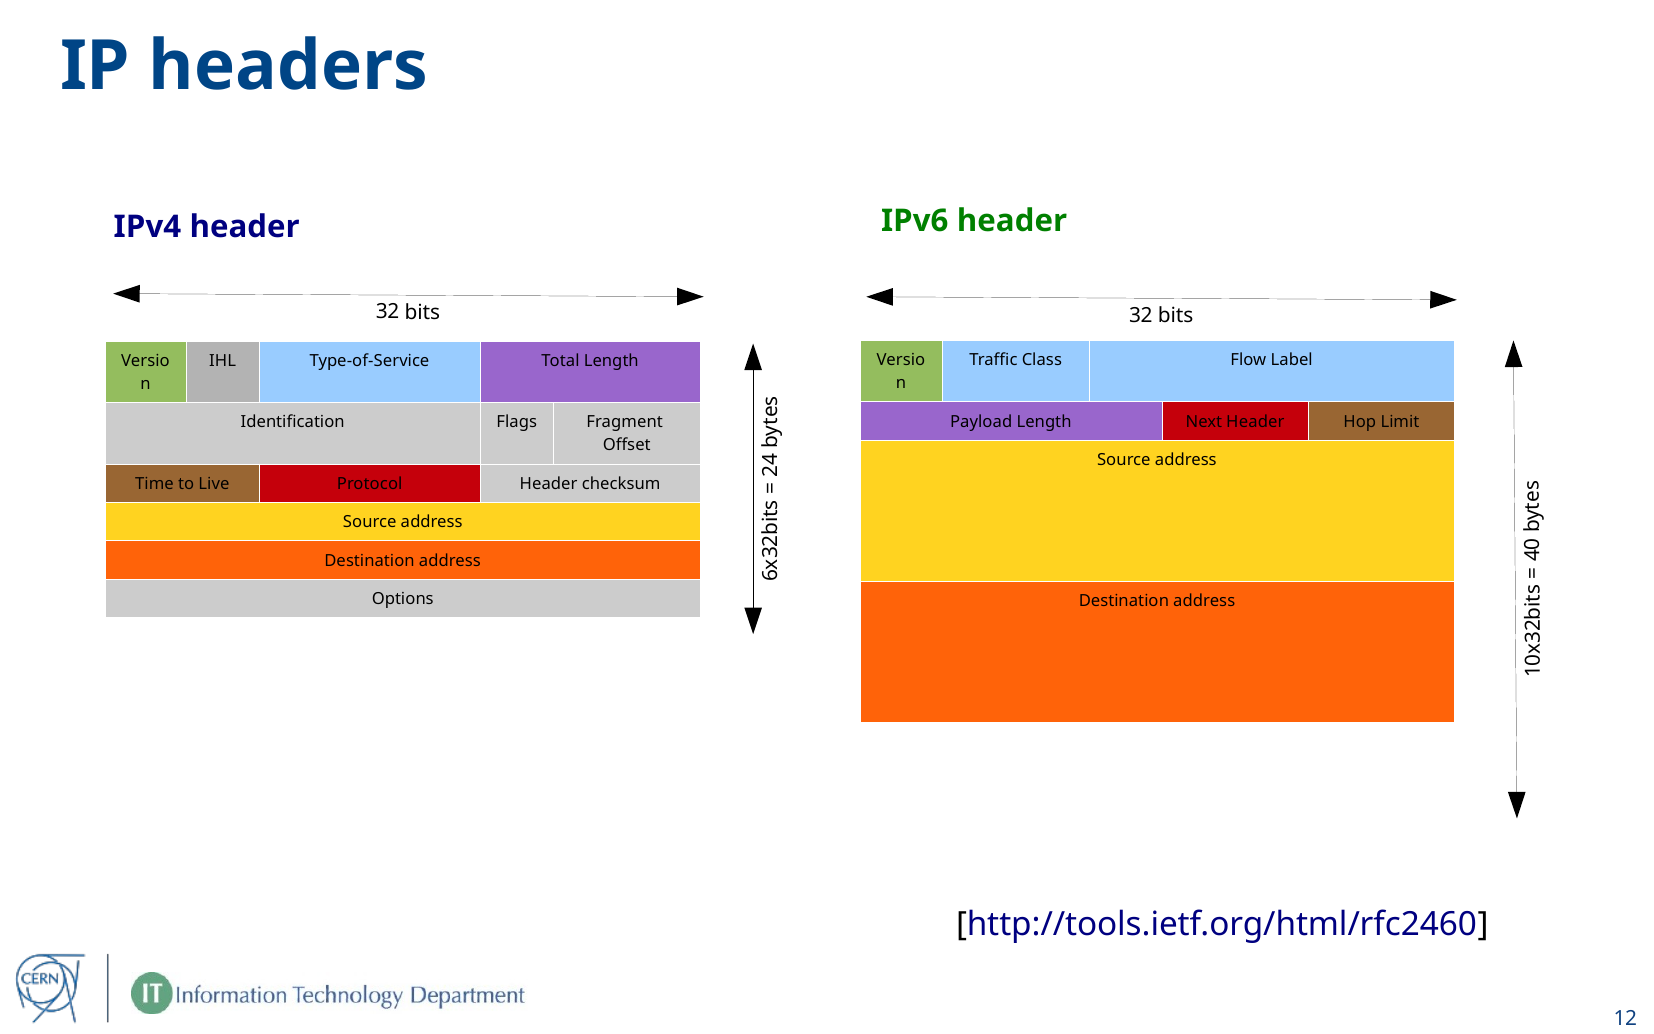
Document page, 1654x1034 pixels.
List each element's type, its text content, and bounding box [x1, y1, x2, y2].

table_header Total Length [481, 342, 700, 402]
table_cell Hop Limit [1309, 402, 1454, 440]
table_header IHL [187, 342, 259, 402]
table_cell Options [106, 580, 700, 617]
title IP headers [60, 0, 1528, 138]
table_header Type-of-Service [260, 342, 480, 402]
table_cell Fragment Offset [554, 403, 700, 464]
table_cell Destination address [861, 582, 1454, 722]
table_header Version [861, 341, 942, 401]
table_cell Destination address [106, 541, 700, 579]
table_cell Flags [481, 403, 553, 464]
table_cell Source address [861, 441, 1454, 581]
picture [36, 1002, 50, 1009]
table_cell Source address [106, 503, 700, 540]
text_box IPv4 header [98, 196, 428, 250]
table_header Traffic Class [943, 341, 1089, 401]
table_cell Header checksum [481, 465, 700, 502]
table_cell Payload Length [861, 402, 1162, 440]
table_cell Time to Live [106, 465, 259, 502]
table_cell Identification [106, 403, 480, 464]
picture [131, 972, 774, 1014]
text_box [http://tools.ietf.org/html/rfc2460] [941, 892, 1518, 988]
table_cell Protocol [260, 465, 480, 502]
text_box IPv6 header [866, 190, 1196, 244]
table_header Version [106, 342, 186, 402]
table_header Flow Label [1090, 341, 1454, 401]
picture [16, 985, 64, 1032]
table_cell Next Header [1163, 402, 1308, 440]
